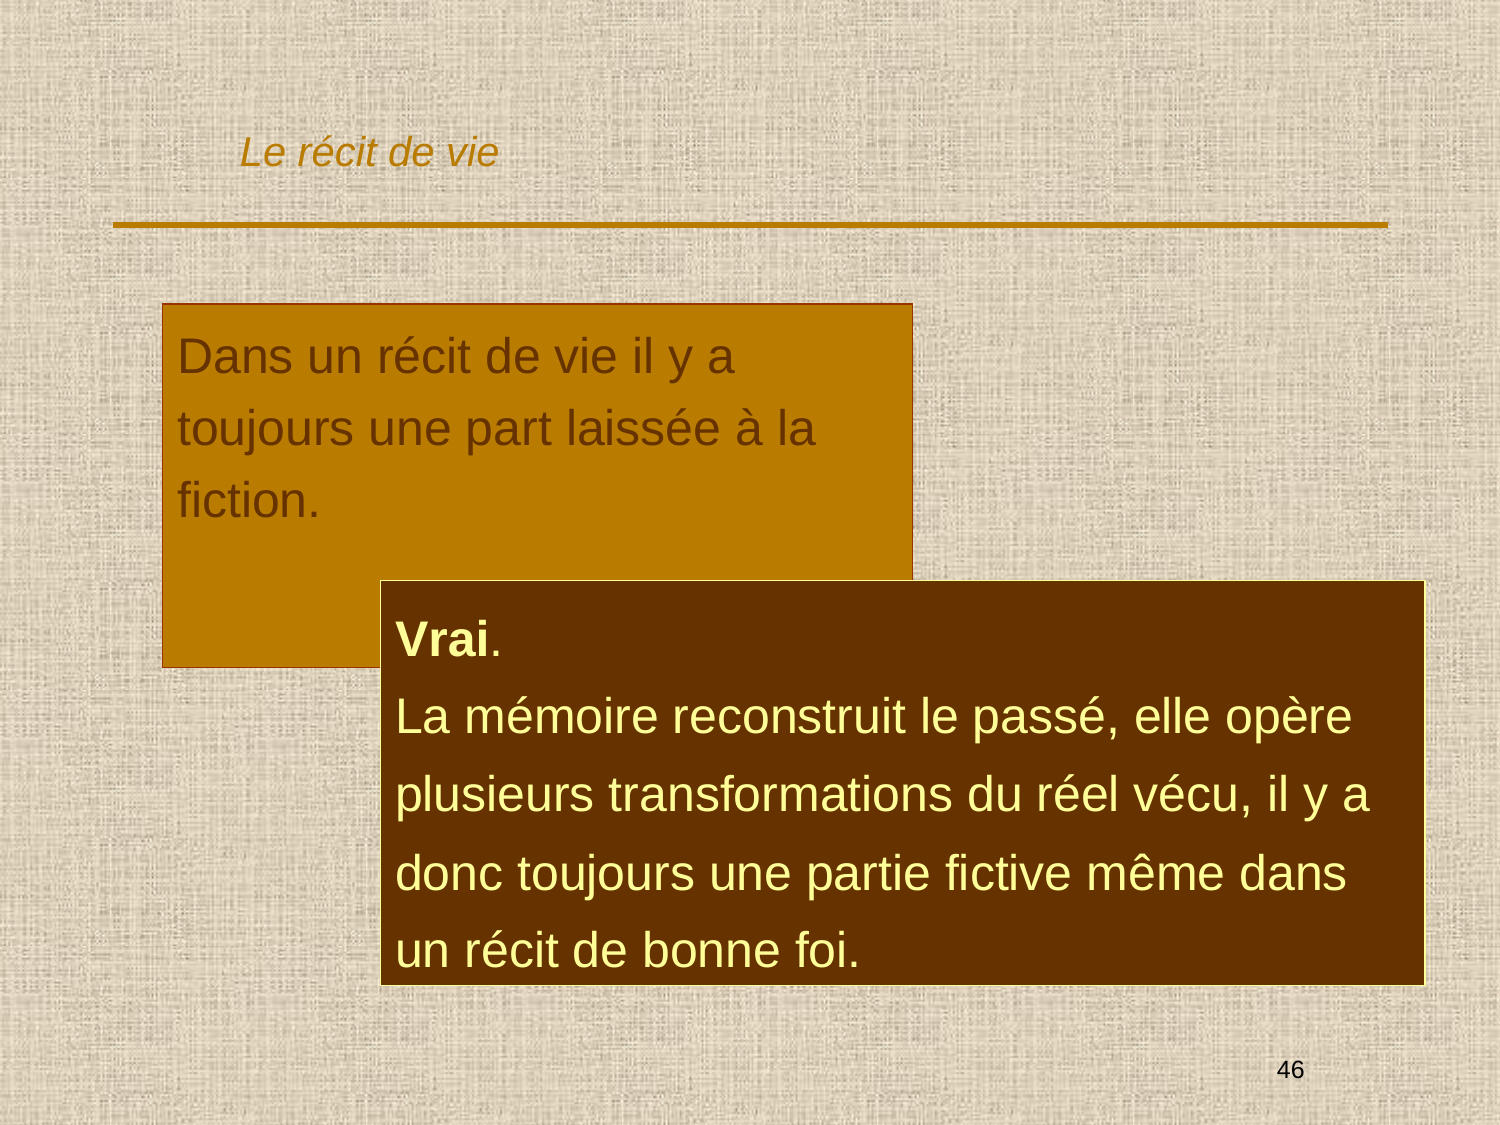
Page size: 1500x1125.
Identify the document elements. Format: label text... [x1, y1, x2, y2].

text_box Le récit de vie [224, 116, 515, 183]
picture [0, 0, 1500, 1125]
text_box Vrai. La mémoire reconstruit le passé, elle opère plusieurs transformations du réel vécu, il y a donc toujours une partie fictive même dans un récit de bonne foi. [380, 580, 1426, 986]
text_box Dans un récit de vie il y a toujours une part laissée à la fiction. Vrai / Faux ? [162, 304, 913, 668]
